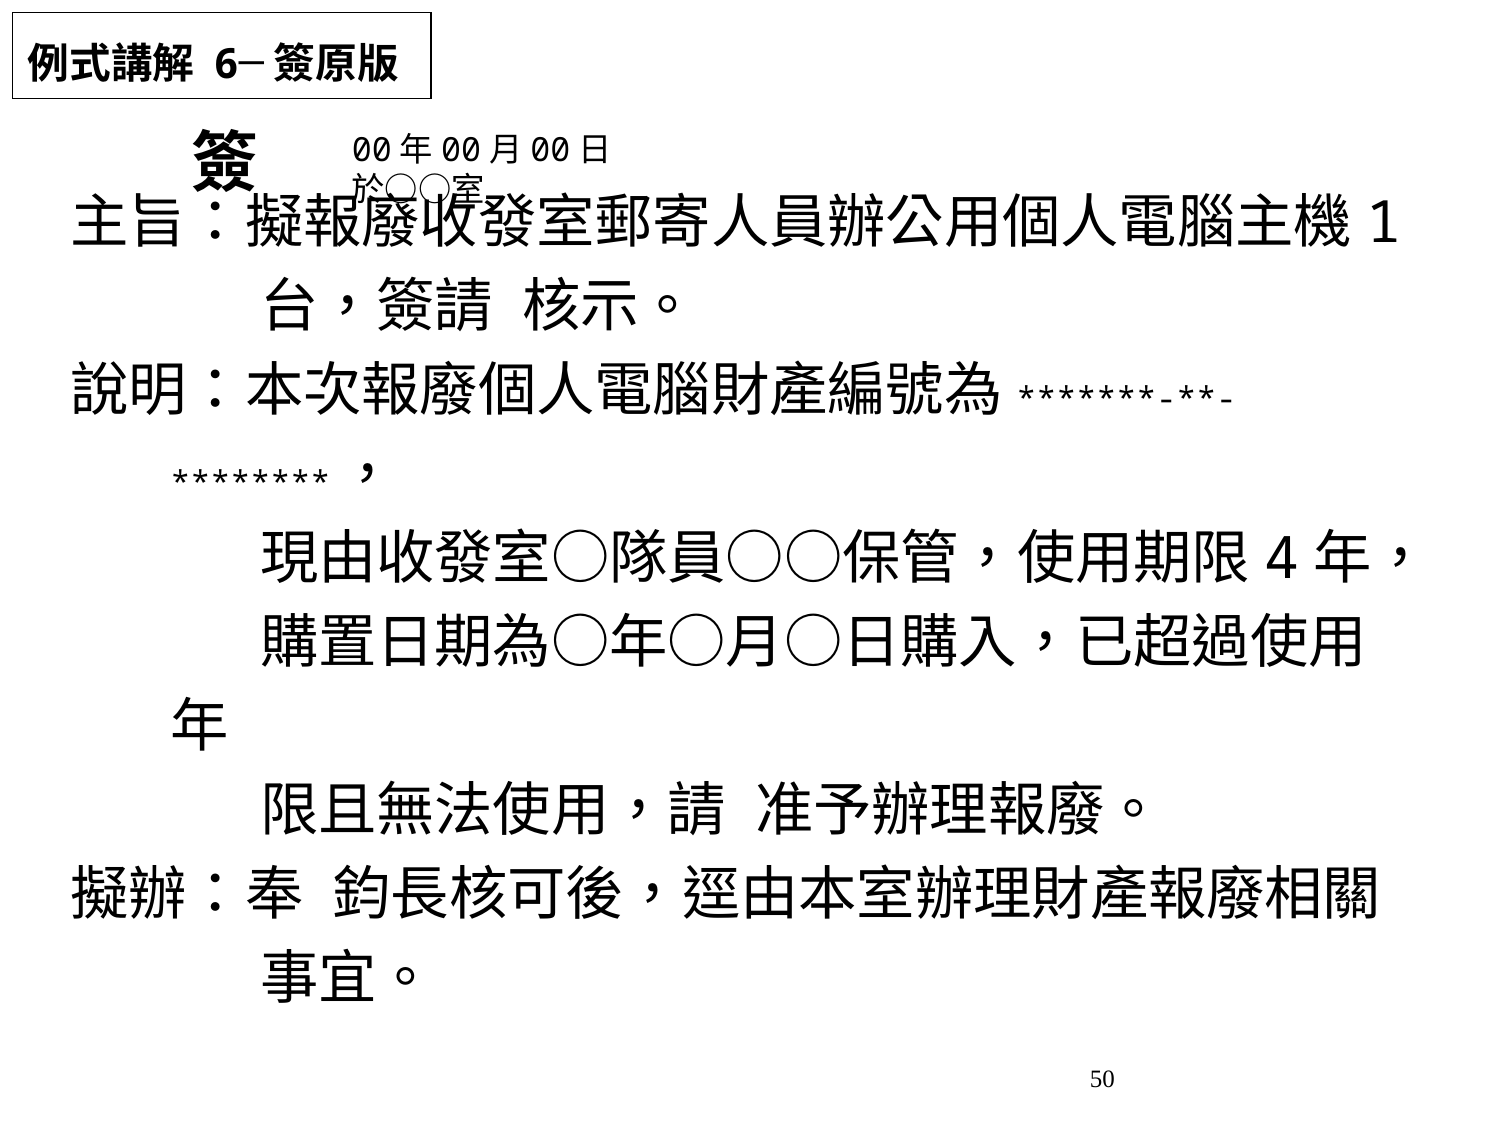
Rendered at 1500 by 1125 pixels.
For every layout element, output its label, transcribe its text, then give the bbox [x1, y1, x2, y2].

text_box 例式講解 6─簽原版 [12, 12, 431, 99]
text_box [557, 117, 1105, 179]
text_box 簽 [176, 111, 272, 208]
text_box 主旨：擬報廢收發室郵寄人員辦公用個人電腦主機1 台，簽請 核示。 說明：本次報廢個人電腦財產編號為*******-**-********， 現由收發室○隊員○○保管，使用期限4年， 購置日期為○年○月○日購入，已超過使用年 限且無法使用，請 准予辦理報廢。 擬辦：奉 鈞長核可後，逕由本室辦理財產報廢相關 事宜。 [55, 163, 1431, 1018]
text_box 00年00月00日 於○○室 [336, 121, 644, 216]
text_box [1074, 1025, 1426, 1101]
